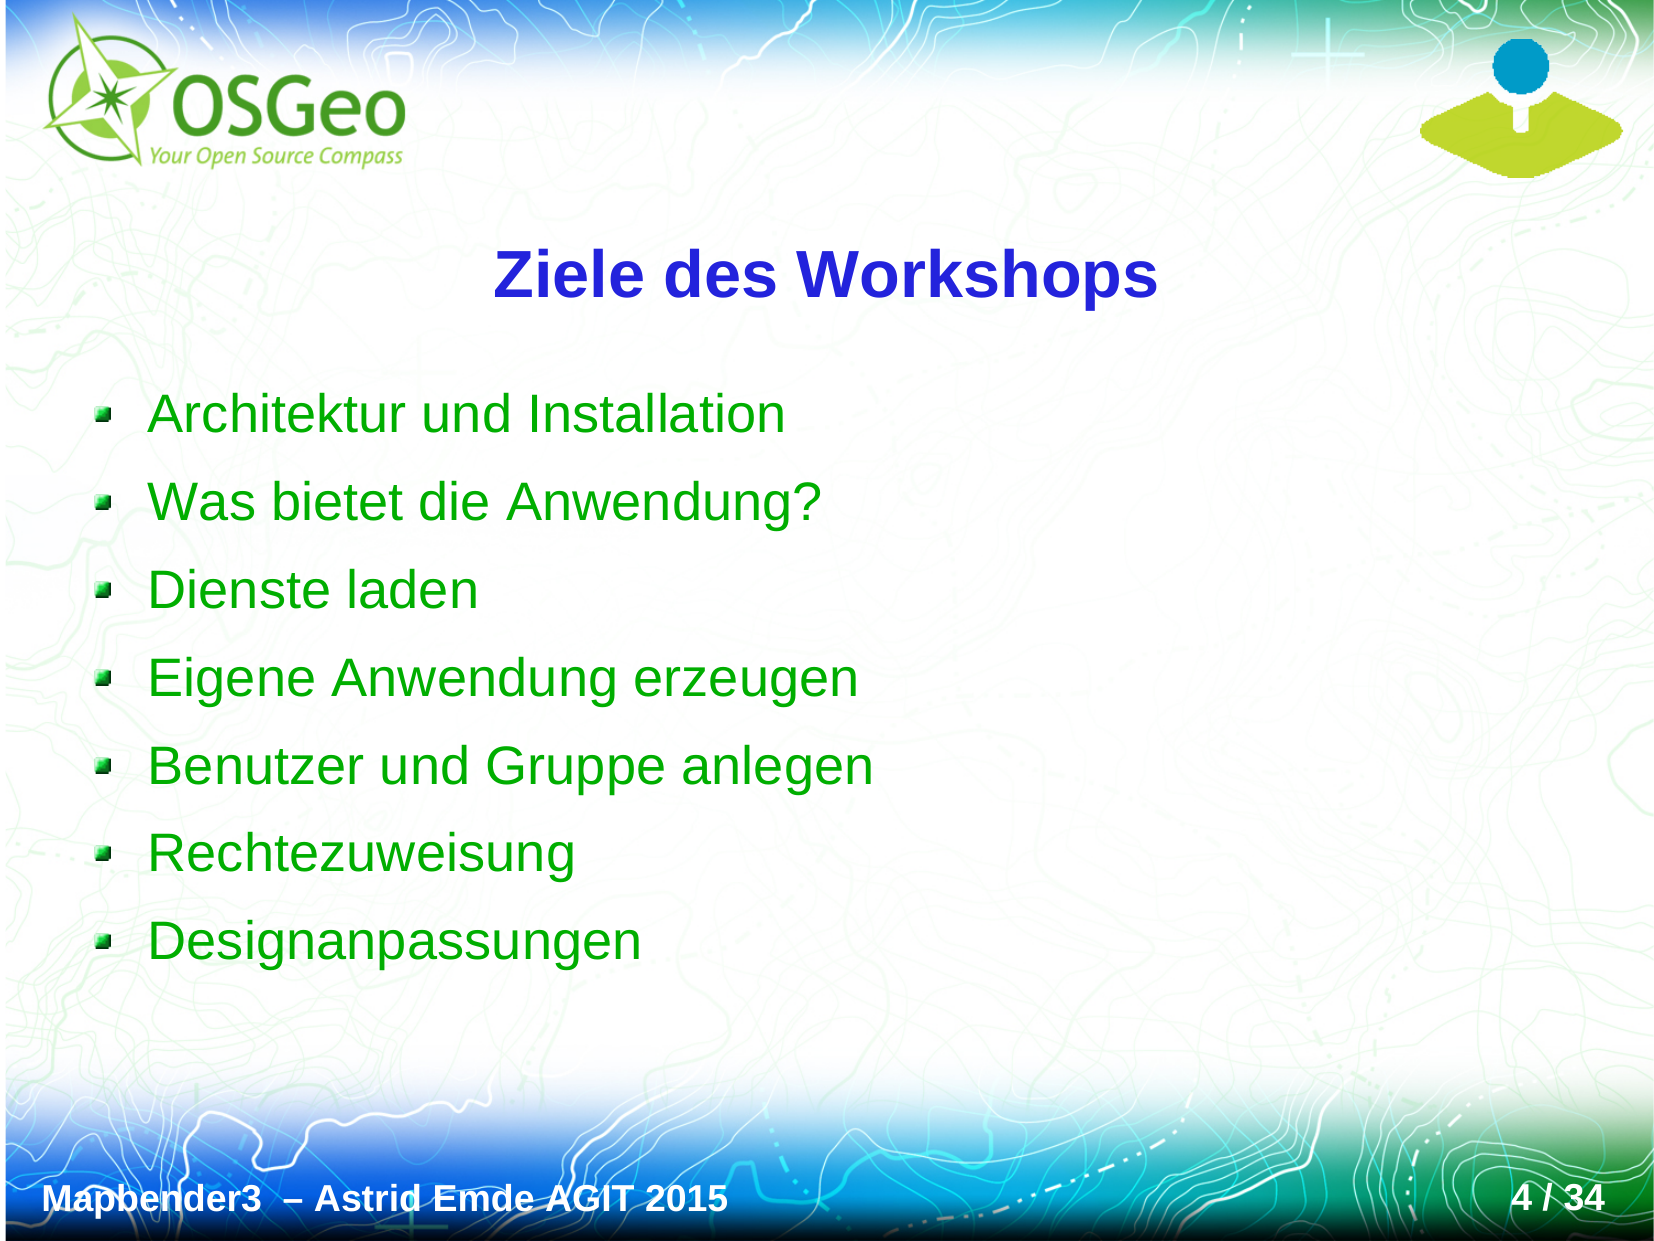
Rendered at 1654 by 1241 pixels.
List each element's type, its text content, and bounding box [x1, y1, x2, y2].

title Ziele des Workshops [82, 208, 1571, 342]
list Architektur und Installation Was bietet die Anwendung? Dienste laden Eigene Anwendung erzeugen Benutzer und Gruppe anlegen Rechtezuweisung Designanpassungen [76, 383, 1565, 1188]
picture [5, 0, 1654, 1241]
